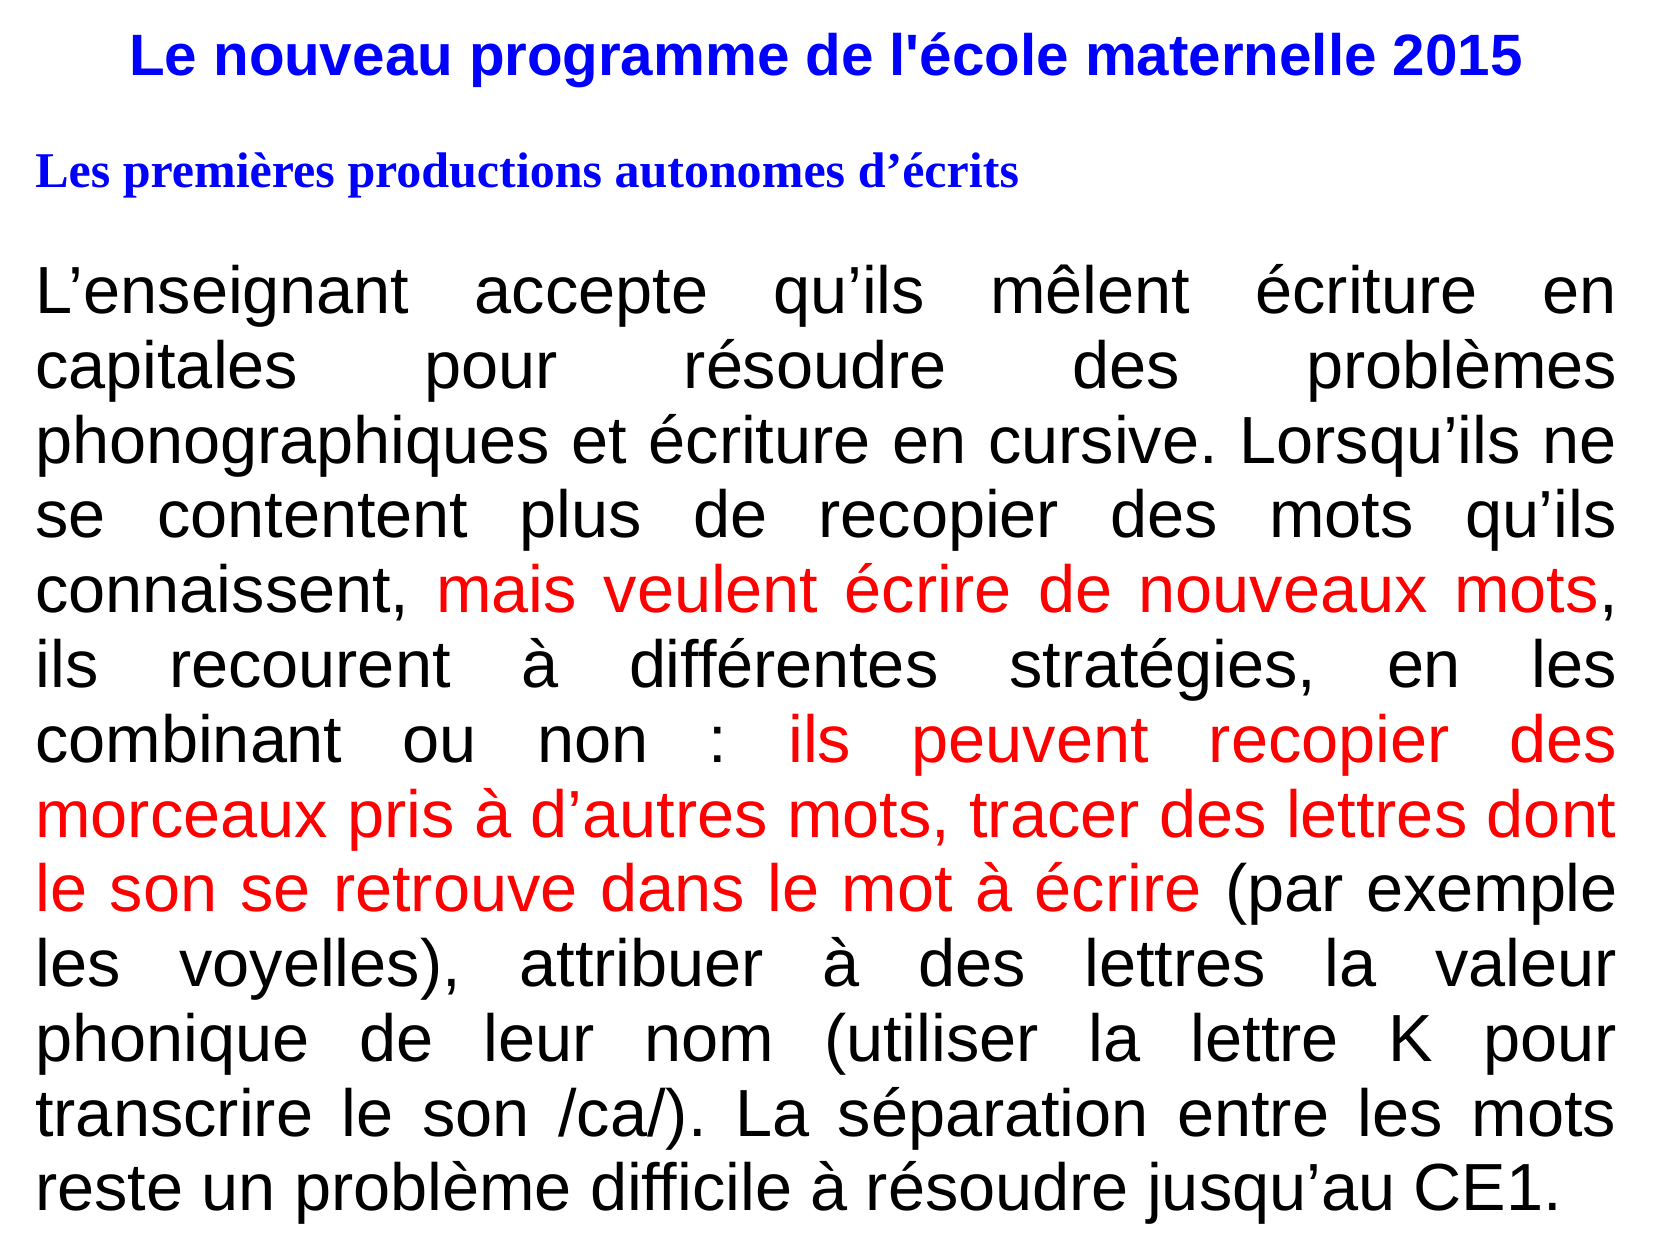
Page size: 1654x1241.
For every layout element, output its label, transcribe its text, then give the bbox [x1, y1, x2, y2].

subtitle Le nouveau programme de l'école maternelle 2015 Les premières productions autonomes d’écrits L’enseignant accepte qu’ils mêlent écriture en capitales pour résoudre des problèmes phonographiques et écriture en cursive. Lorsqu’ils ne se contentent plus de recopier des mots qu’ils connaissent, mais veulent écrire de nouveaux mots, ils recourent à différentes stratégies, en les combinant ou non : ils peuvent recopier des morceaux pris à d’autres mots, tracer des lettres dont le son se retrouve dans le mot à écrire (par exemple les voyelles), attribuer à des lettres la valeur phonique de leur nom (utiliser la lettre K pour transcrire le son /ca/). La séparation entre les mots reste un problème difficile à résoudre jusqu’au CE1. [35, 7, 1619, 1241]
